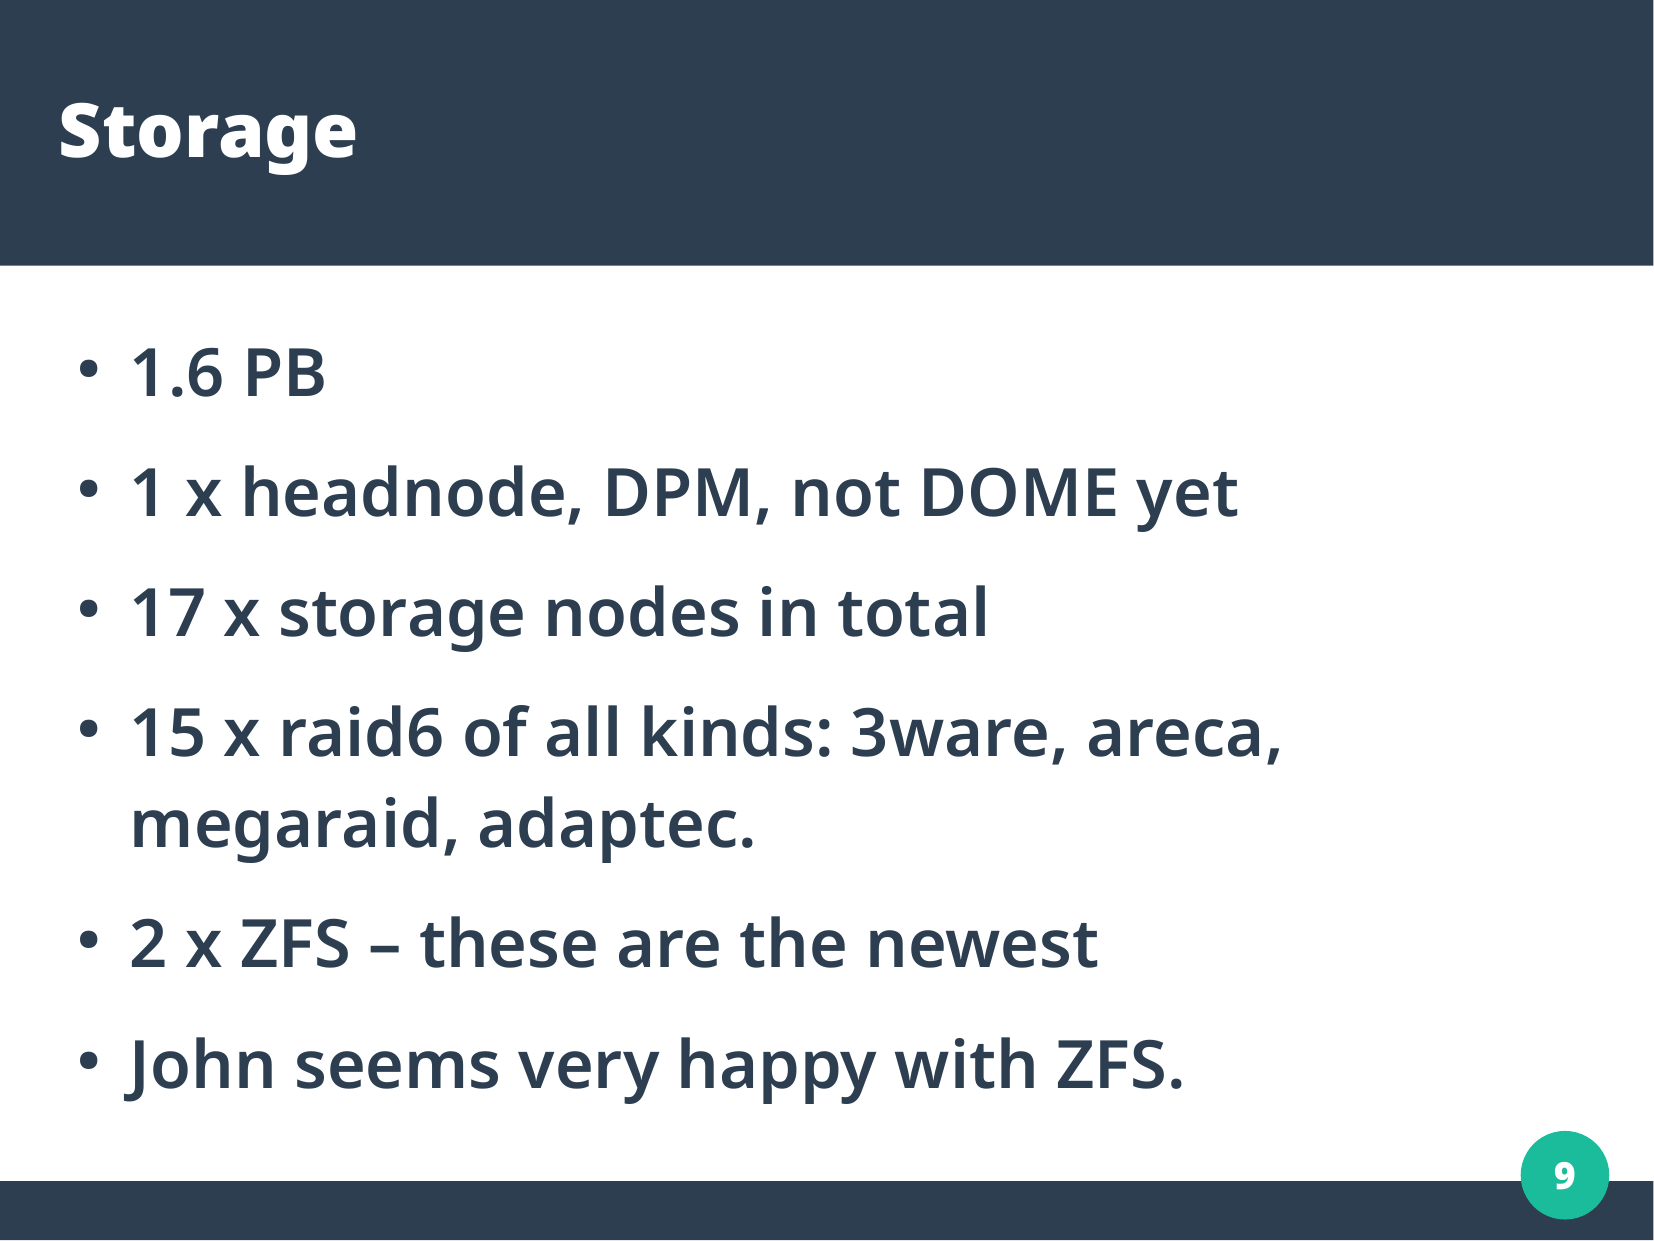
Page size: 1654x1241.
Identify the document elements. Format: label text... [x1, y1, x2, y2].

title Storage [59, 49, 1595, 207]
list 1.6 PB 1 x headnode, DPM, not DOME yet 17 x storage nodes in total 15 x raid6 of all kinds: 3ware, areca, megaraid, adaptec. 2 x ZFS – these are the newest John seems very happy with ZFS. [59, 324, 1595, 1152]
